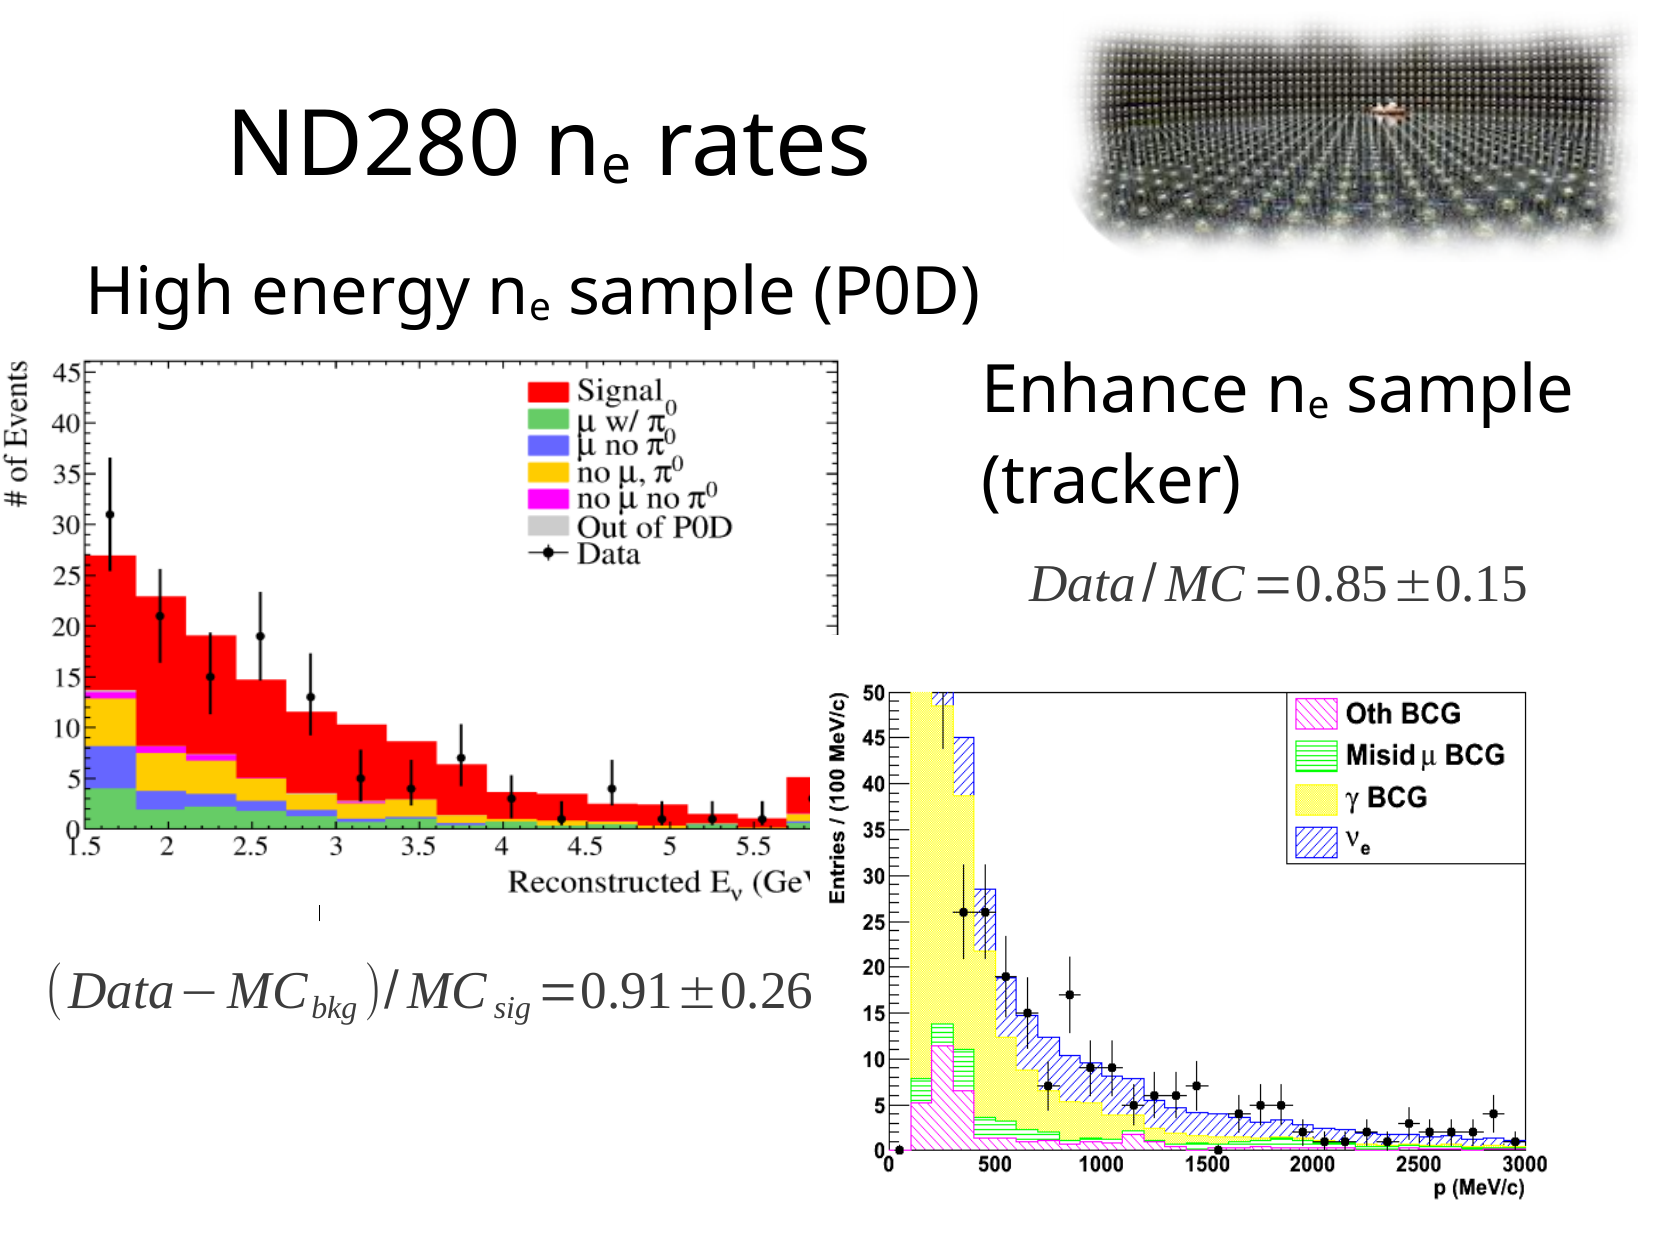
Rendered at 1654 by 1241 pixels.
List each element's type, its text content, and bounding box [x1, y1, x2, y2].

title ND280 ne rates [23, 23, 1075, 257]
picture [1062, 11, 1638, 262]
chart [1012, 555, 1541, 615]
text_box Enhance ne sample (tracker) [966, 334, 1548, 527]
picture [0, 357, 1605, 1208]
chart [31, 958, 827, 1028]
text_box High energy ne sample (P0D) [70, 236, 939, 354]
